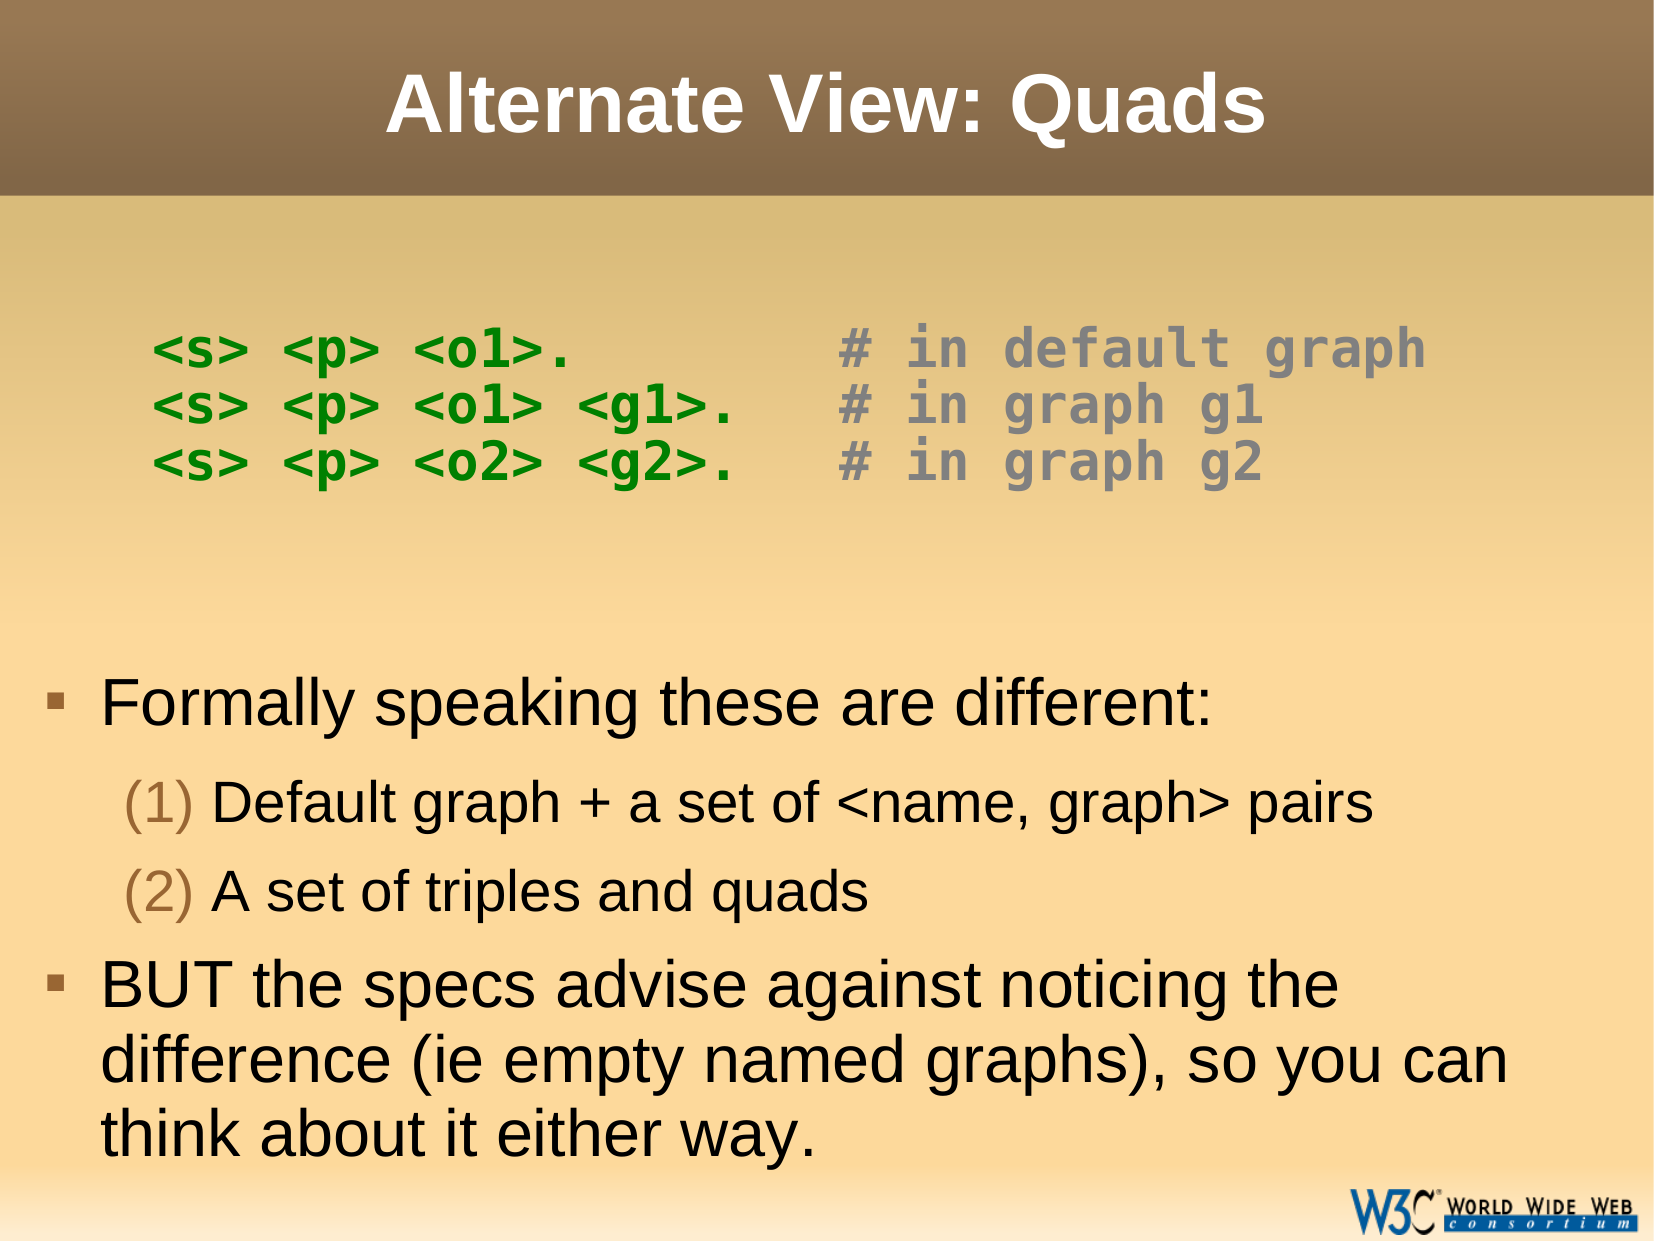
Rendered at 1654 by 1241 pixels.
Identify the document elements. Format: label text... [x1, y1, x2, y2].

picture [0, 208, 1654, 1241]
text_box <s> <p> <o1>. # in default graph <s> <p> <o1> <g1>. # in graph g1 <s> <p> <o2> <g2>. # in graph g2 [147, 324, 1654, 489]
list Formally speaking these are different: Default graph + a set of <name, graph> pairs A set of triples and quads BUT the specs advise against noticing the difference (ie empty named graphs), so you can think about it either way. [29, 561, 1518, 1241]
title Alternate View: Quads [0, 0, 1654, 208]
